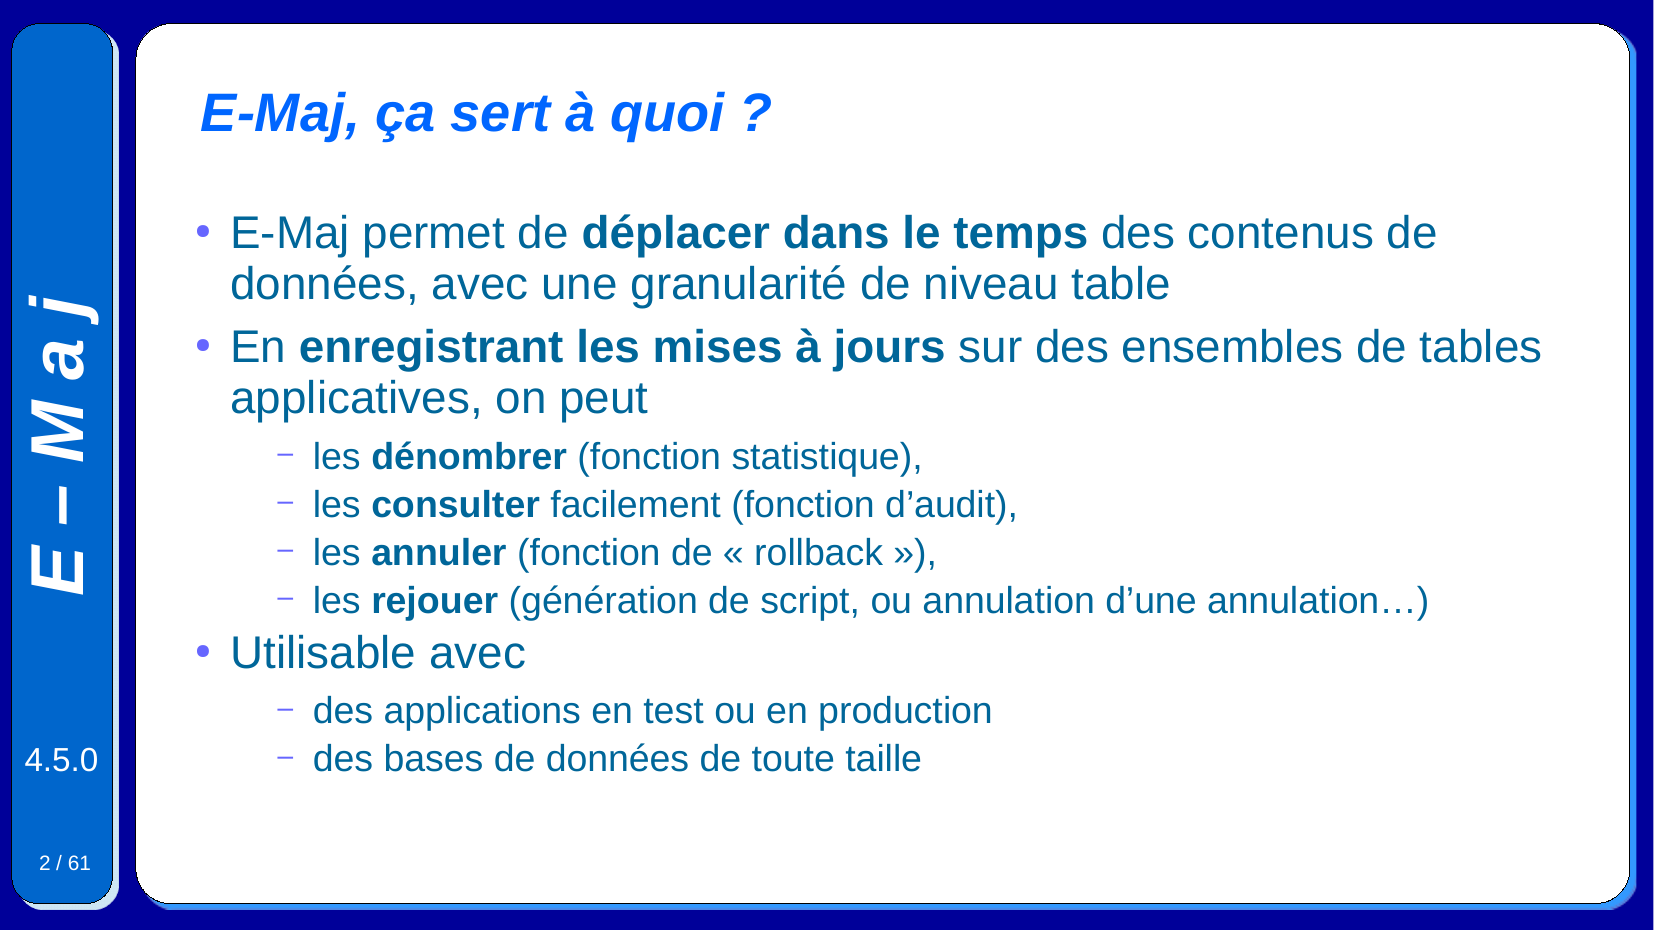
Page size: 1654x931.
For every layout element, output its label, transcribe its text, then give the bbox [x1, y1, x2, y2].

list E-Maj permet de déplacer dans le temps des contenus de données, avec une granularité de niveau table En enregistrant les mises à jours sur des ensembles de tables applicatives, on peut les dénombrer (fonction statistique), les consulter facilement (fonction d’audit), les annuler (fonction de « rollback »), les rejouer (génération de script, ou annulation d’une annulation…) Utilisable avec des applications en test ou en production des bases de données de toute taille [177, 206, 1587, 886]
title E-Maj, ça sert à quoi ? [200, 34, 1575, 191]
